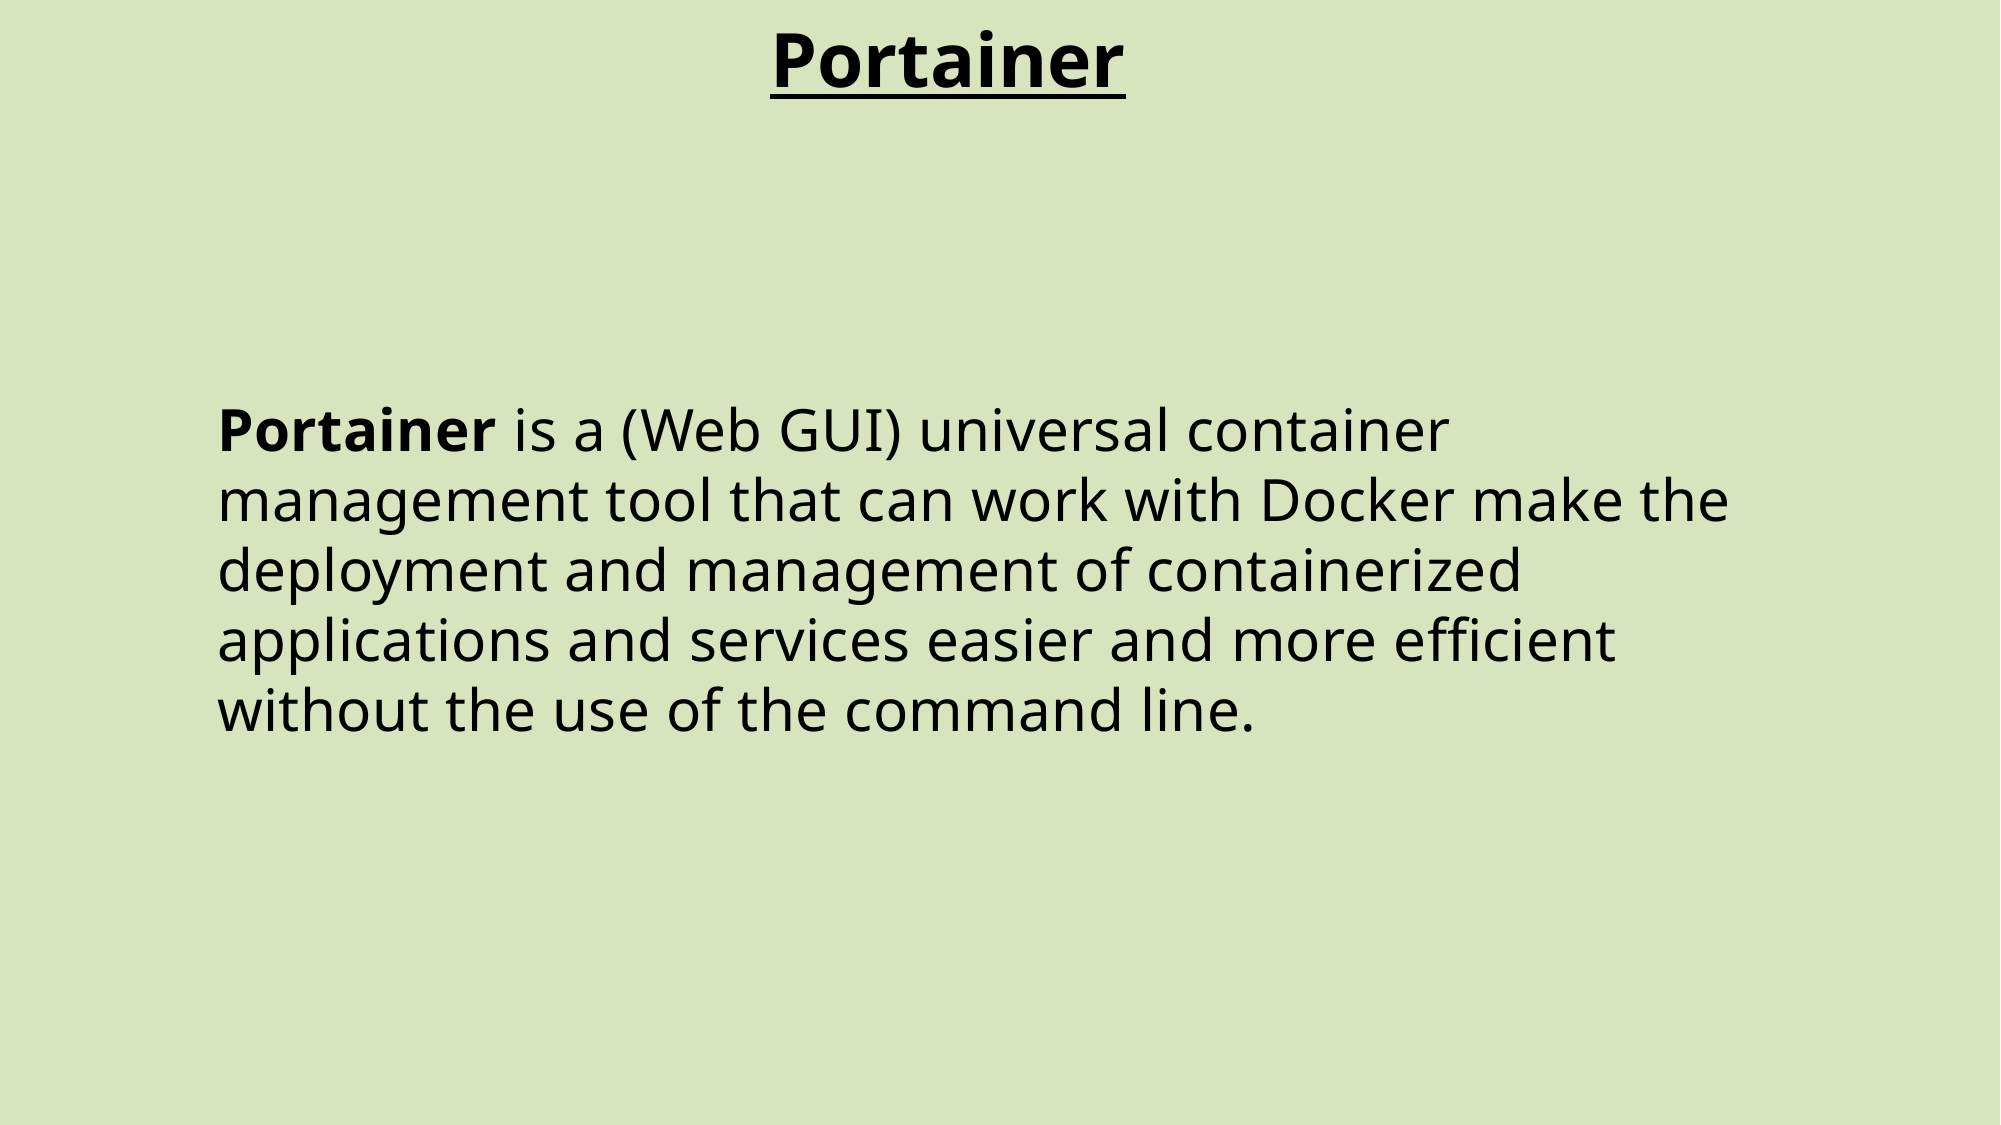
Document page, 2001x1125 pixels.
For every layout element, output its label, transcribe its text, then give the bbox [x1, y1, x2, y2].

text_box Portainer is a (Web GUI) universal container management tool that can work with Docker make the deployment and management of containerized applications and services easier and more efficient without the use of the command line. [202, 285, 1760, 891]
text_box Portainer [202, 5, 1694, 111]
